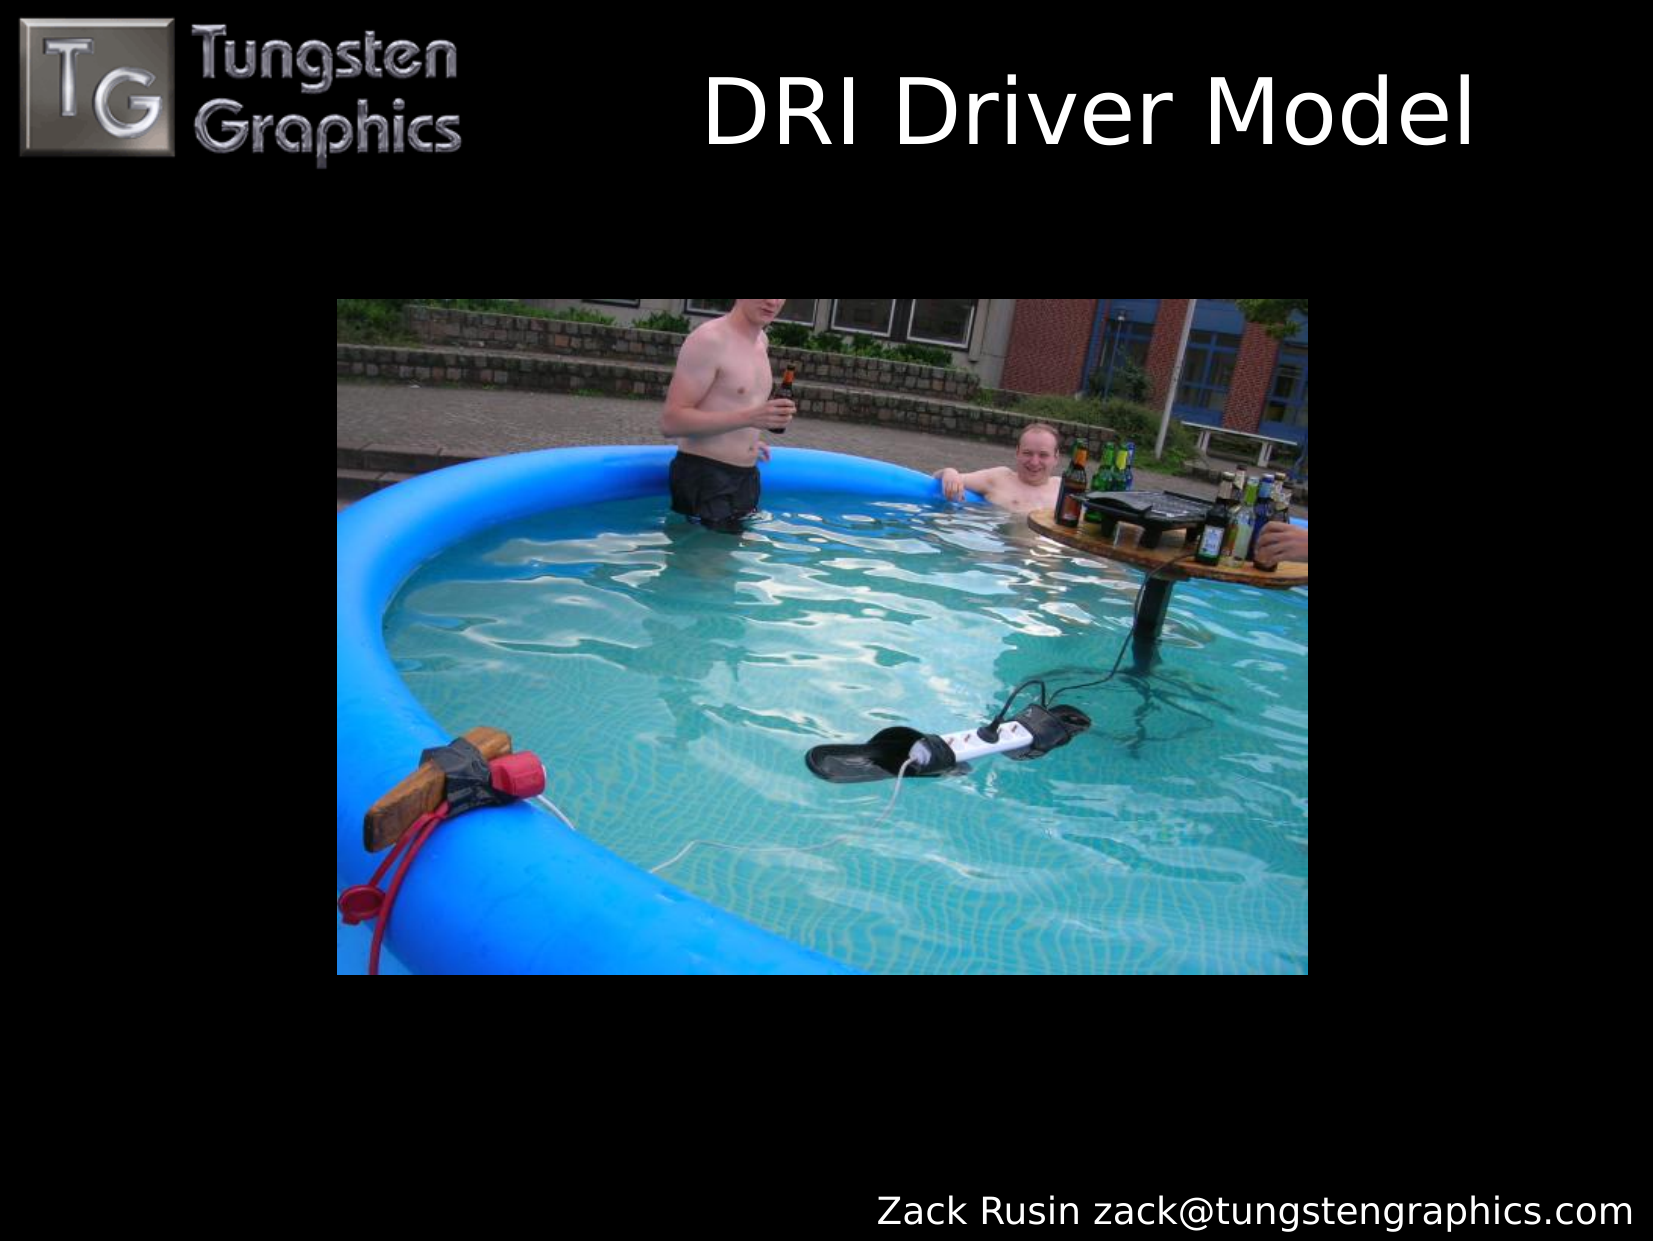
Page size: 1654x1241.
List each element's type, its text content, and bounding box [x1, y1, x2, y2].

text_box Zack Rusin zack@tungstengraphics.com [787, 1182, 1651, 1241]
picture [0, 0, 555, 188]
picture [337, 299, 1308, 976]
title DRI Driver Model [567, 37, 1613, 188]
picture [749, 971, 758, 976]
